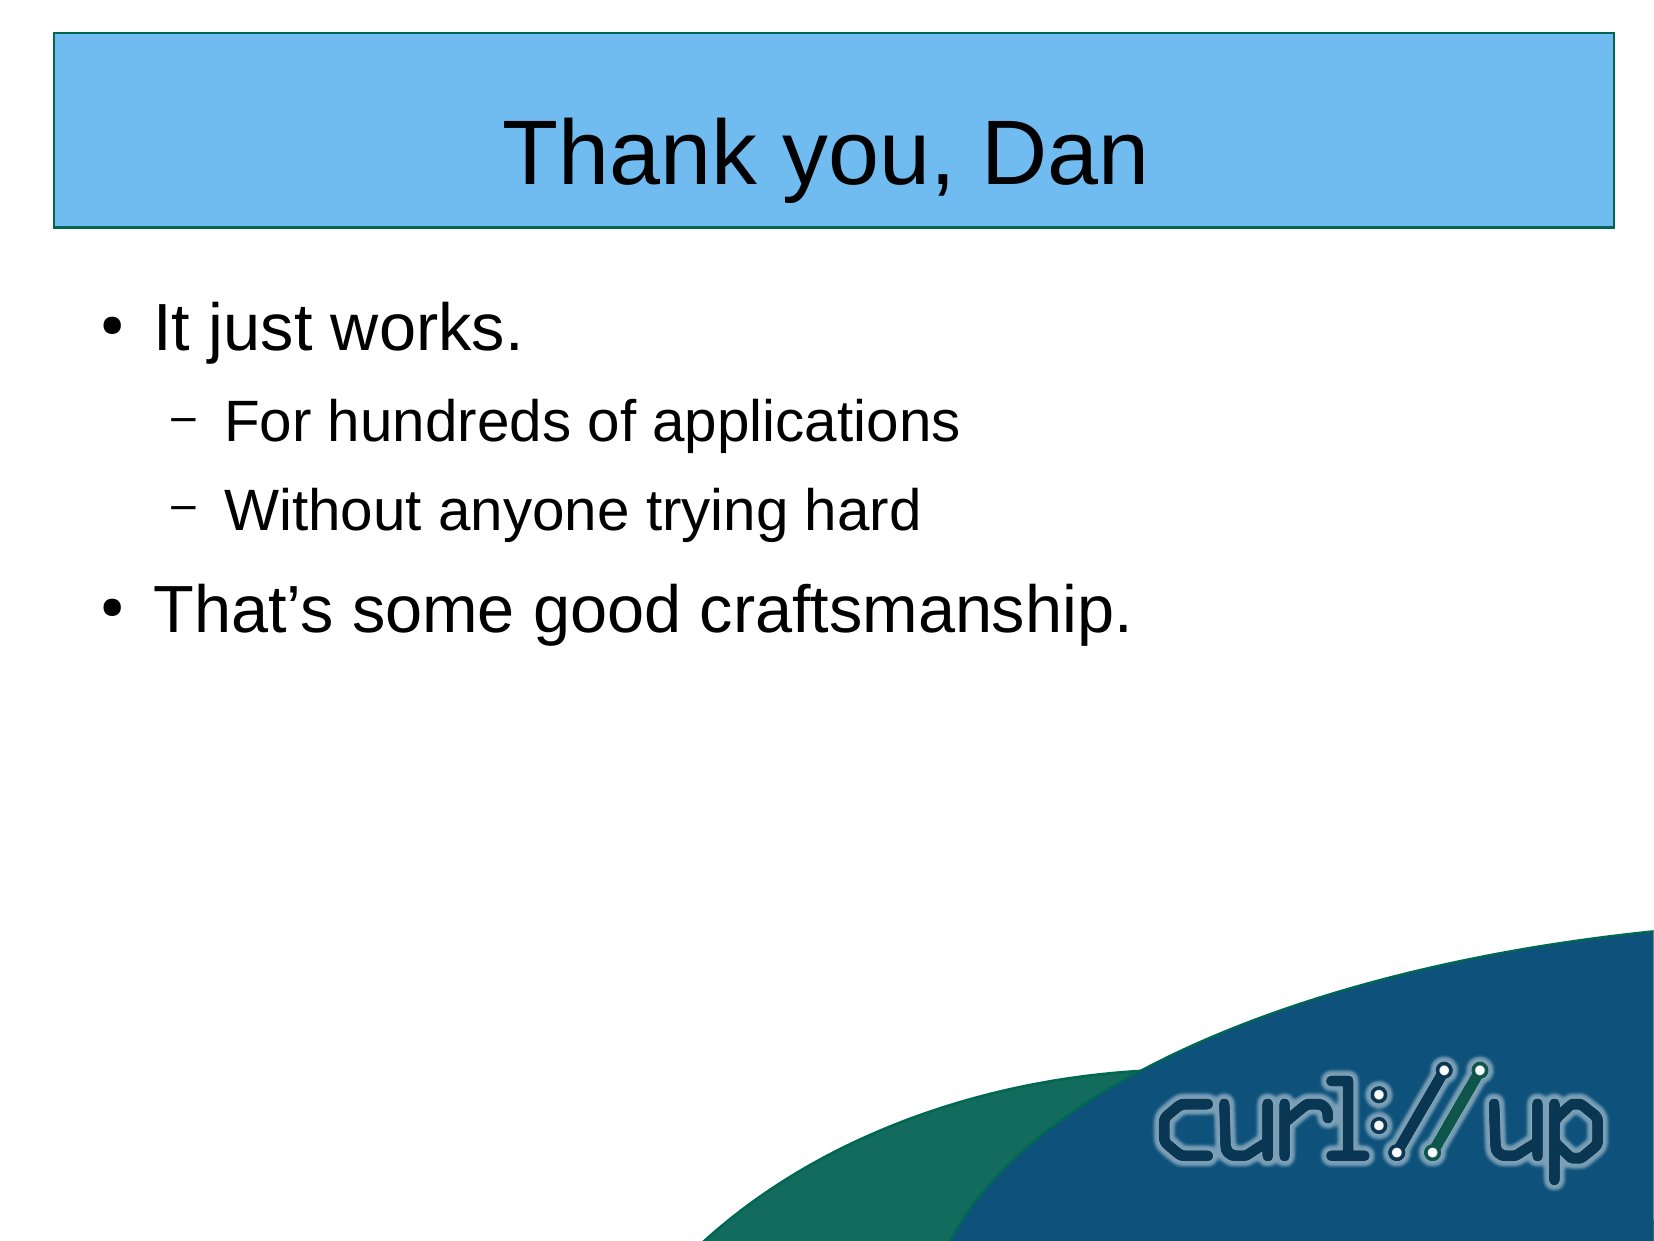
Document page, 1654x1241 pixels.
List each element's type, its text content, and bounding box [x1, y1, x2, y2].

title Thank you, Dan [82, 49, 1571, 257]
list It just works. For hundreds of applications Without anyone trying hard That’s some good craftsmanship. [82, 290, 1571, 1010]
